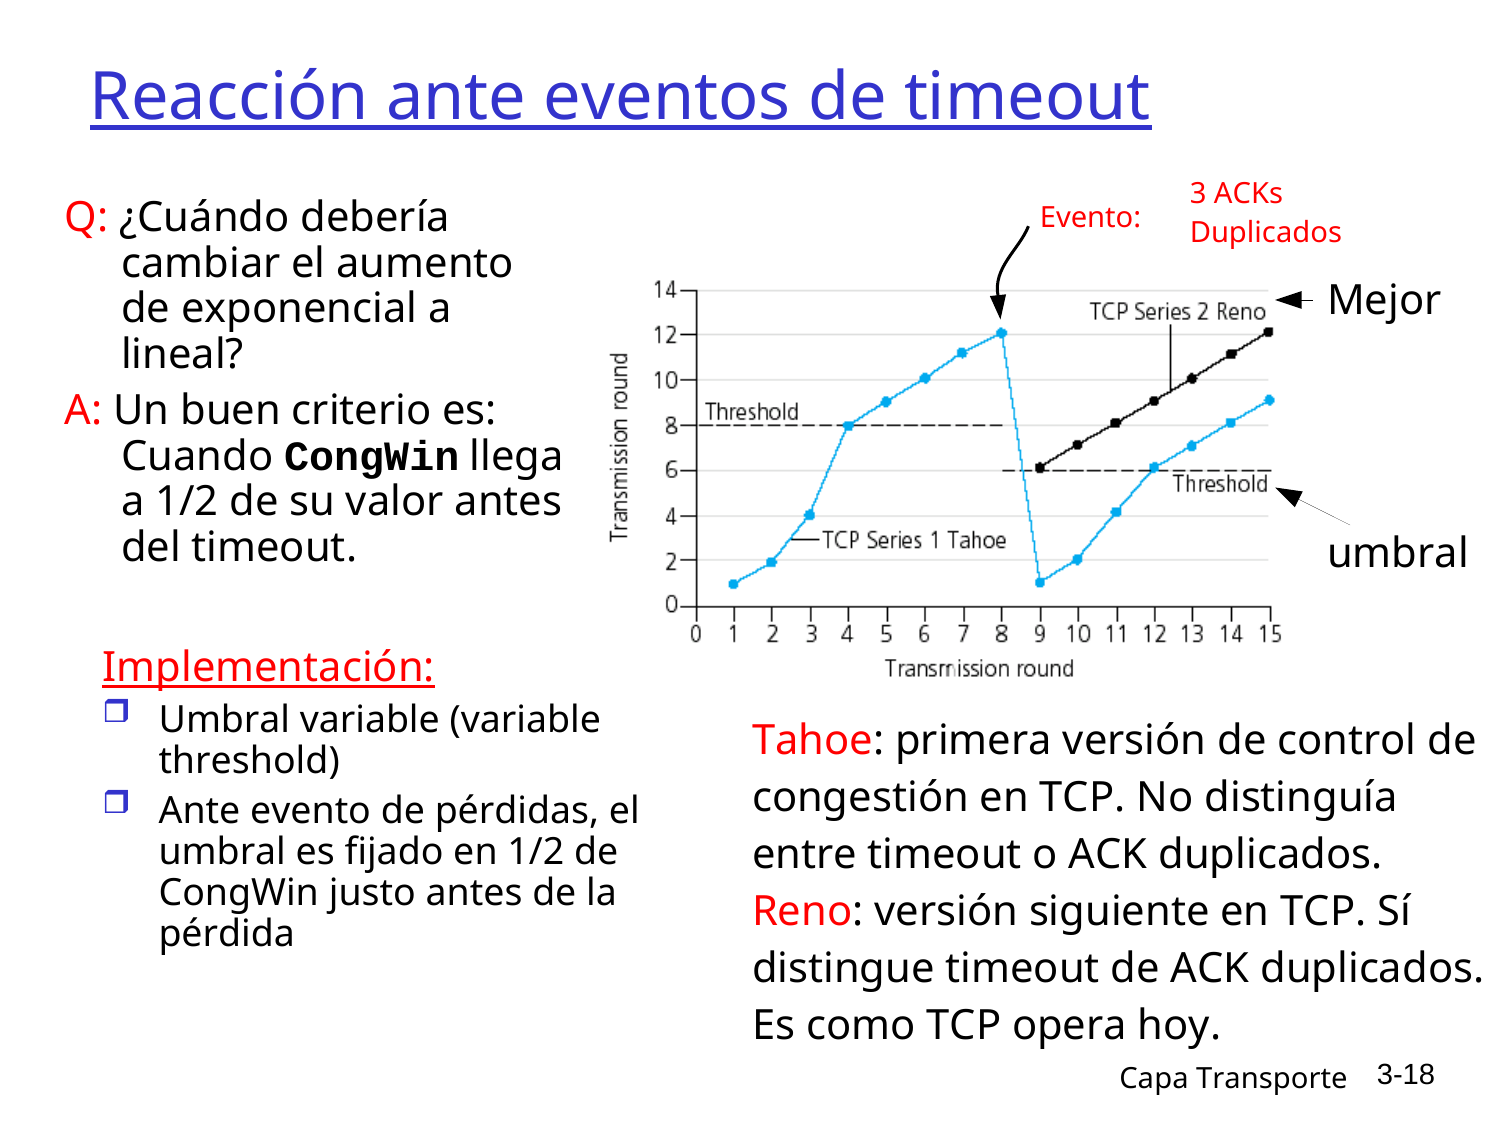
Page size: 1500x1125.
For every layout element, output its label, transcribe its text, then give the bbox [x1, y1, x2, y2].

list Implementación: Umbral variable (variable threshold) Ante evento de pérdidas, el umbral es fijado en 1/2 de CongWin justo antes de la pérdida [87, 637, 713, 951]
list Q: ¿Cuándo debería cambiar el aumento de exponencial a lineal? A: Un buen criterio es: Cuando CongWin llega a 1/2 de su valor antes del timeout. [49, 187, 588, 574]
text_box 3 ACKs Duplicados [1175, 170, 1463, 255]
text_box umbral [1312, 515, 1491, 579]
title Reacción ante eventos de timeout [75, 0, 1475, 188]
text_box Tahoe: primera versión de control de congestión en TCP. No distinguía entre timeout o ACK duplicados. Reno: versión siguiente en TCP. Sí distingue timeout de ACK duplicados. Es como TCP opera hoy. [737, 701, 1500, 1060]
text_box Mejor [1312, 262, 1459, 326]
picture [496, 226, 1500, 694]
text_box Evento: [1024, 194, 1199, 233]
